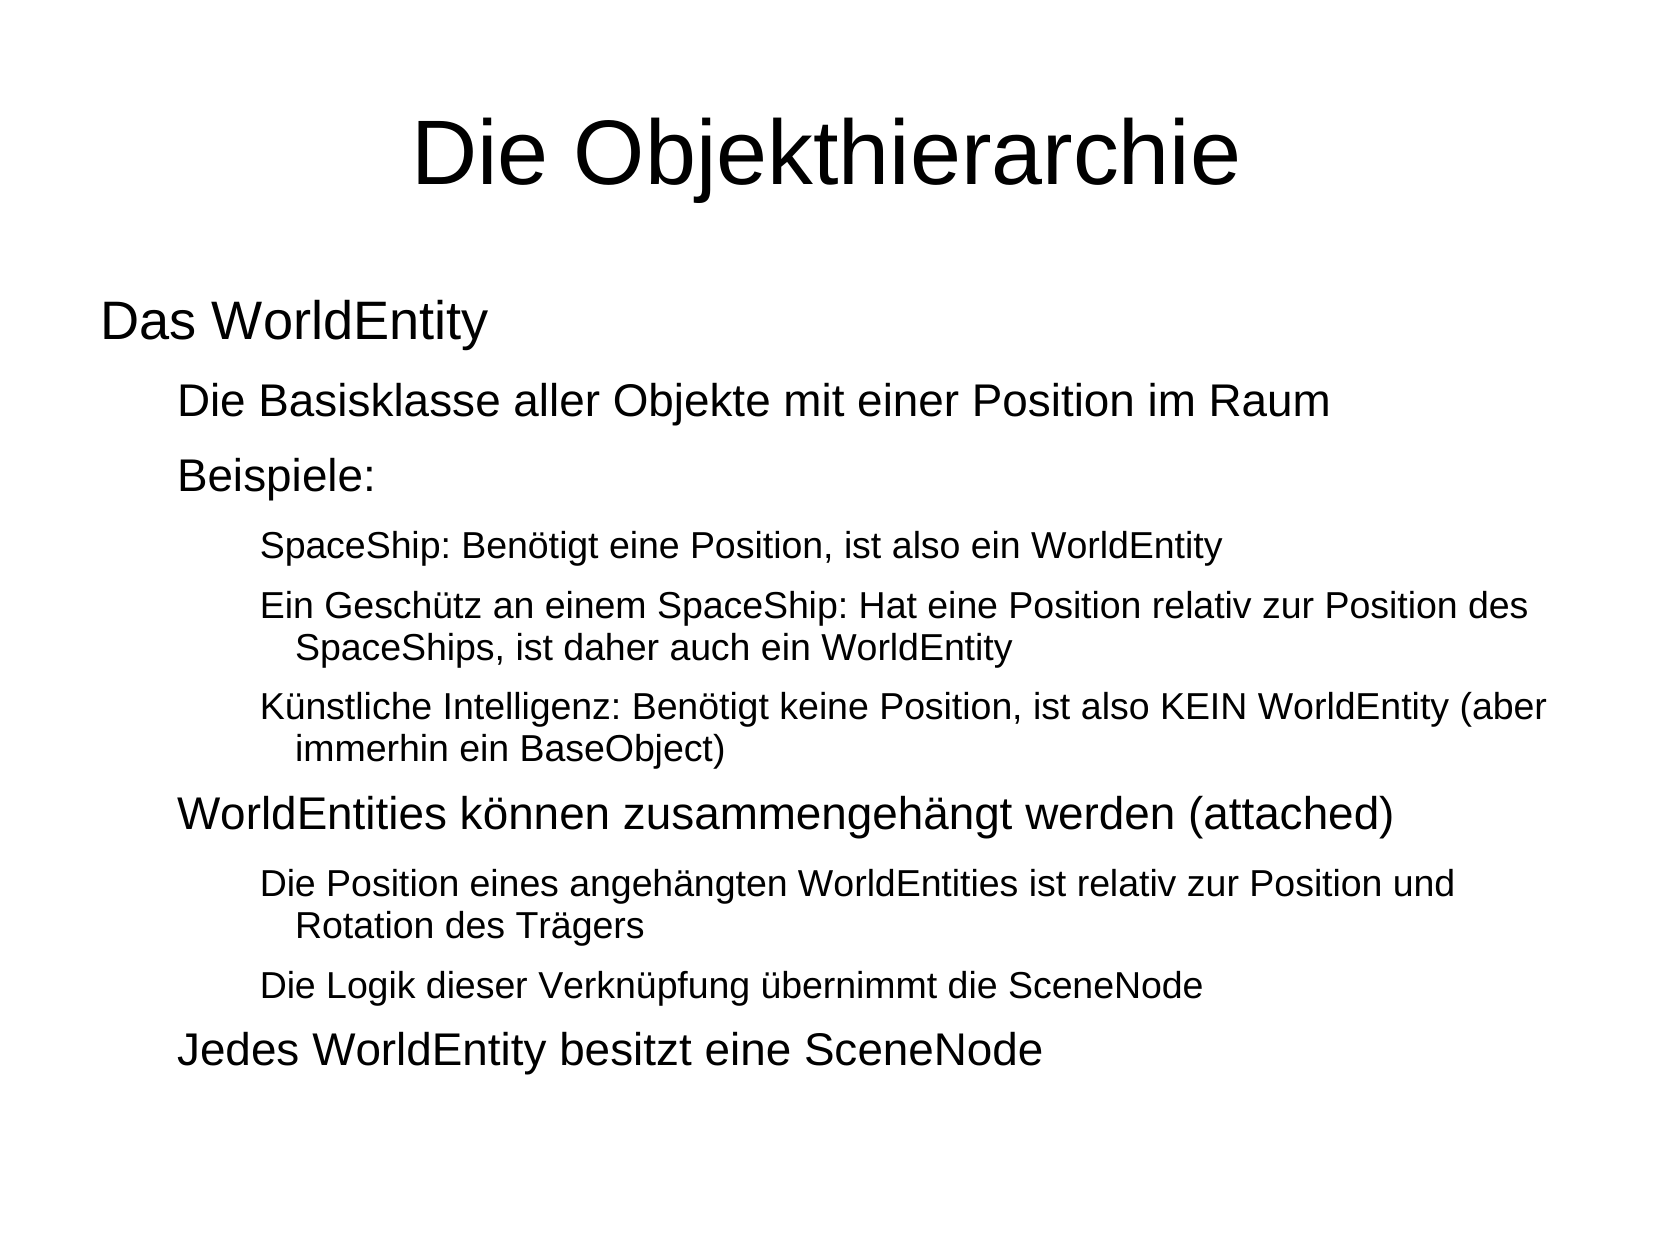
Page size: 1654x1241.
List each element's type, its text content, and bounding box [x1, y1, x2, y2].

title Die Objekthierarchie [82, 56, 1571, 250]
list Das WorldEntity Die Basisklasse aller Objekte mit einer Position im Raum Beispiele: SpaceShip: Benötigt eine Position, ist also ein WorldEntity Ein Geschütz an einem SpaceShip: Hat eine Position relativ zur Position des SpaceShips, ist daher auch ein WorldEntity Künstliche Intelligenz: Benötigt keine Position, ist also KEIN WorldEntity (aber immerhin ein BaseObject) WorldEntities können zusammengehängt werden (attached) Die Position eines angehängten WorldEntities ist relativ zur Position und Rotation des Trägers Die Logik dieser Verknüpfung übernimmt die SceneNode Jedes WorldEntity besitzt eine SceneNode [82, 290, 1571, 1094]
